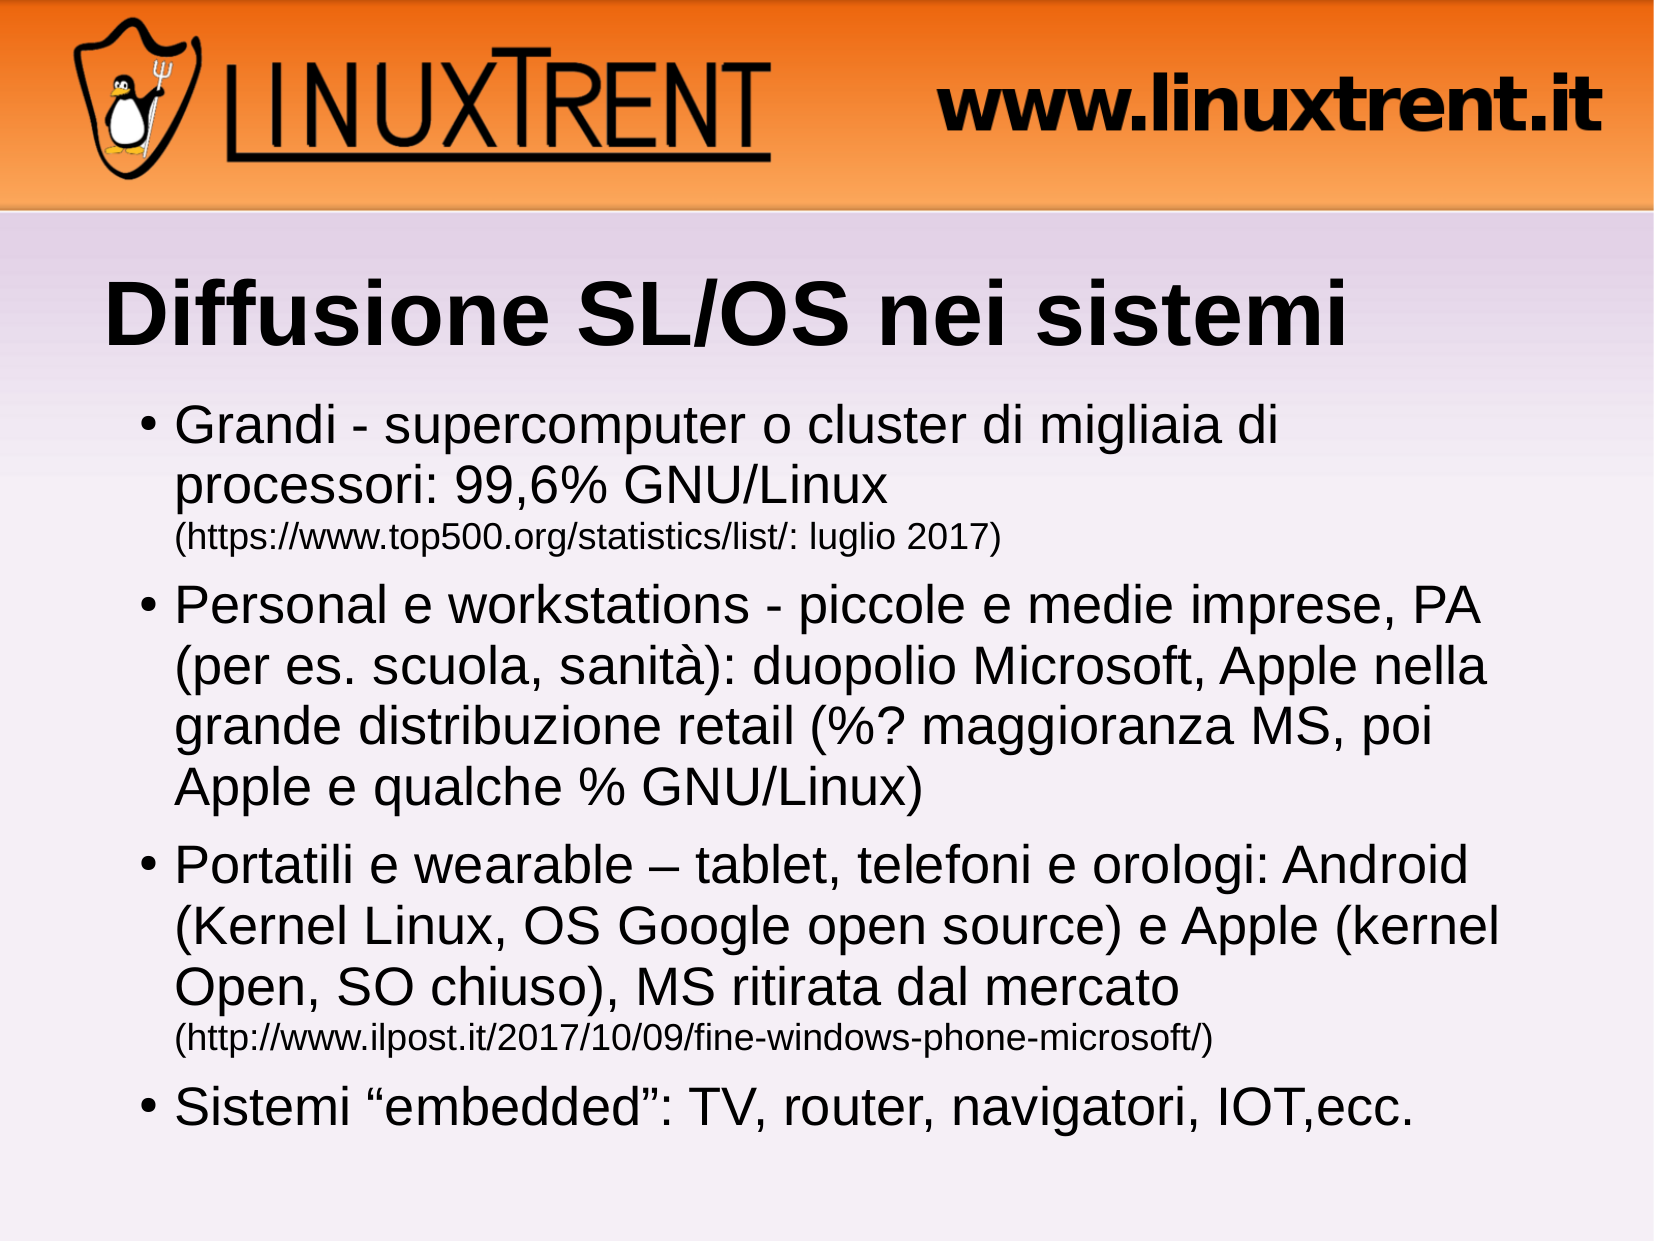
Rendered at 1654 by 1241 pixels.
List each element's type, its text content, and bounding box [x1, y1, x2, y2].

picture [0, 0, 1654, 1241]
text_box Diffusione SL/OS nei sistemi Grandi - supercomputer o cluster di migliaia di processori: 99,6% GNU/Linux (https://www.top500.org/statistics/list/: luglio 2017) Personal e workstations - piccole e medie imprese, PA (per es. scuola, sanità): duopolio Microsoft, Apple nella grande distribuzione retail (%? maggioranza MS, poi Apple e qualche % GNU/Linux) Portatili e wearable – tablet, telefoni e orologi: Android (Kernel Linux, OS Google open source) e Apple (kernel Open, SO chiuso), MS ritirata dal mercato (http://www.ilpost.it/2017/10/09/fine-windows-phone-microsoft/) Sistemi “embedded”: TV, router, navigatori, IOT,ecc. [88, 254, 1577, 1182]
